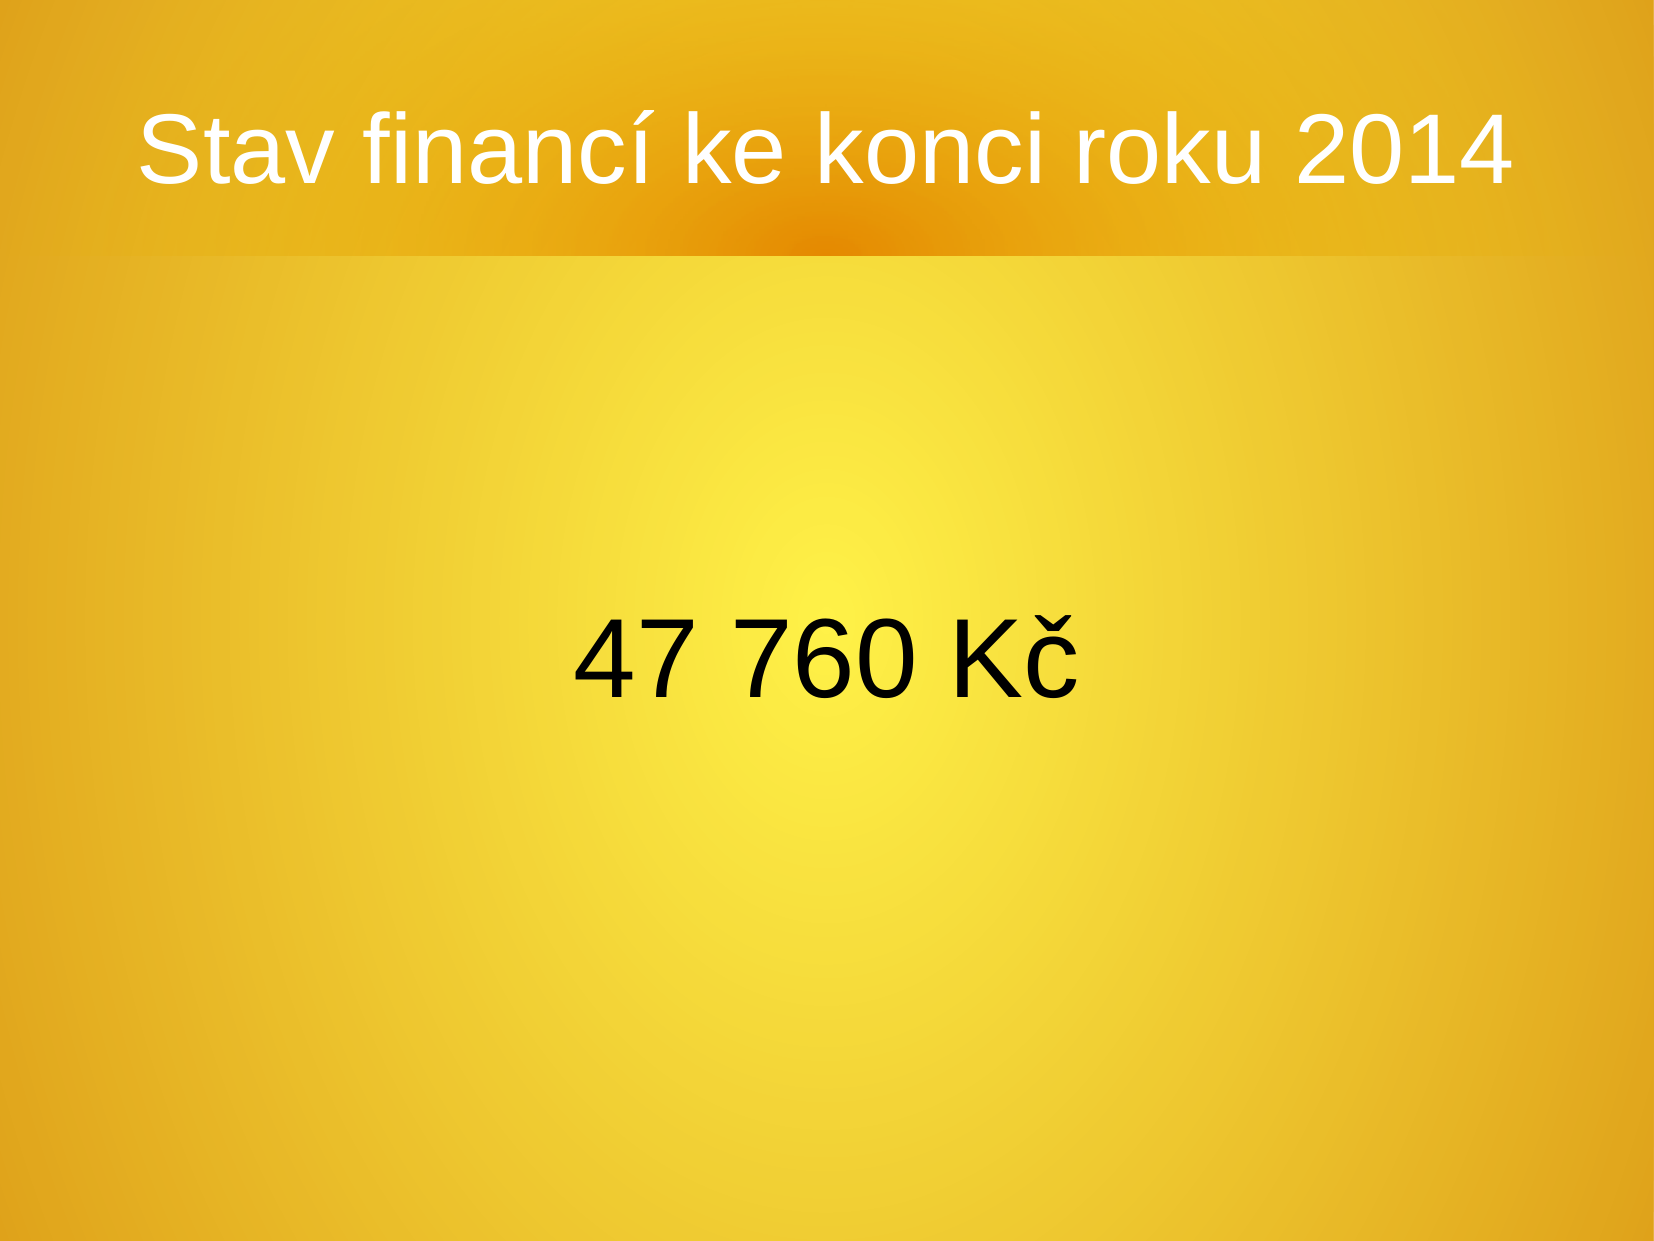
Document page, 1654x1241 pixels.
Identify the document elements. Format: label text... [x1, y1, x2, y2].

subtitle 47 760 Kč [82, 299, 1571, 1019]
title Stav financí ke konci roku 2014 [82, 47, 1571, 252]
